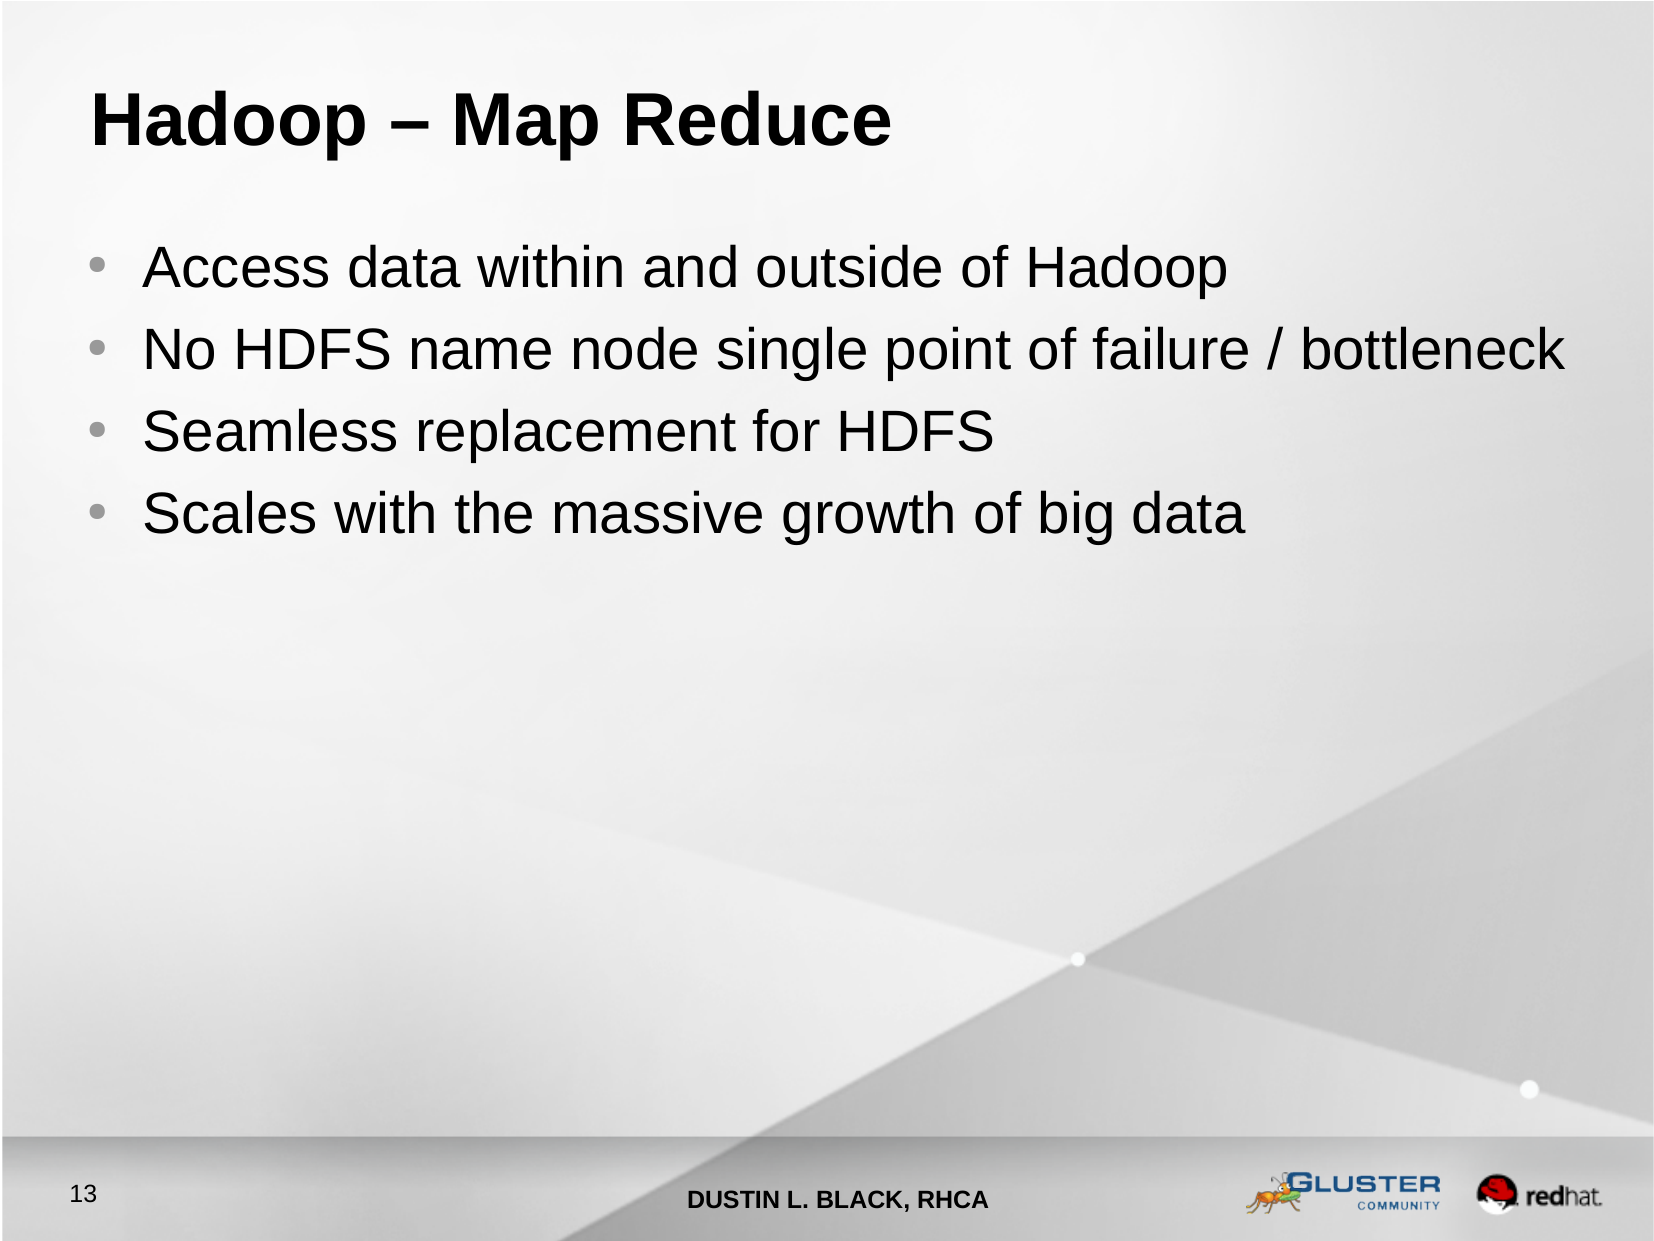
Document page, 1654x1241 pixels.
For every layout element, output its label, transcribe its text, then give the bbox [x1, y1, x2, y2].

title Hadoop – Map Reduce [90, 15, 1579, 223]
list Access data within and outside of Hadoop No HDFS name node single point of failure / bottleneck Seamless replacement for HDFS Scales with the massive growth of big data [86, 232, 1576, 1111]
picture [2, 1, 1654, 1241]
